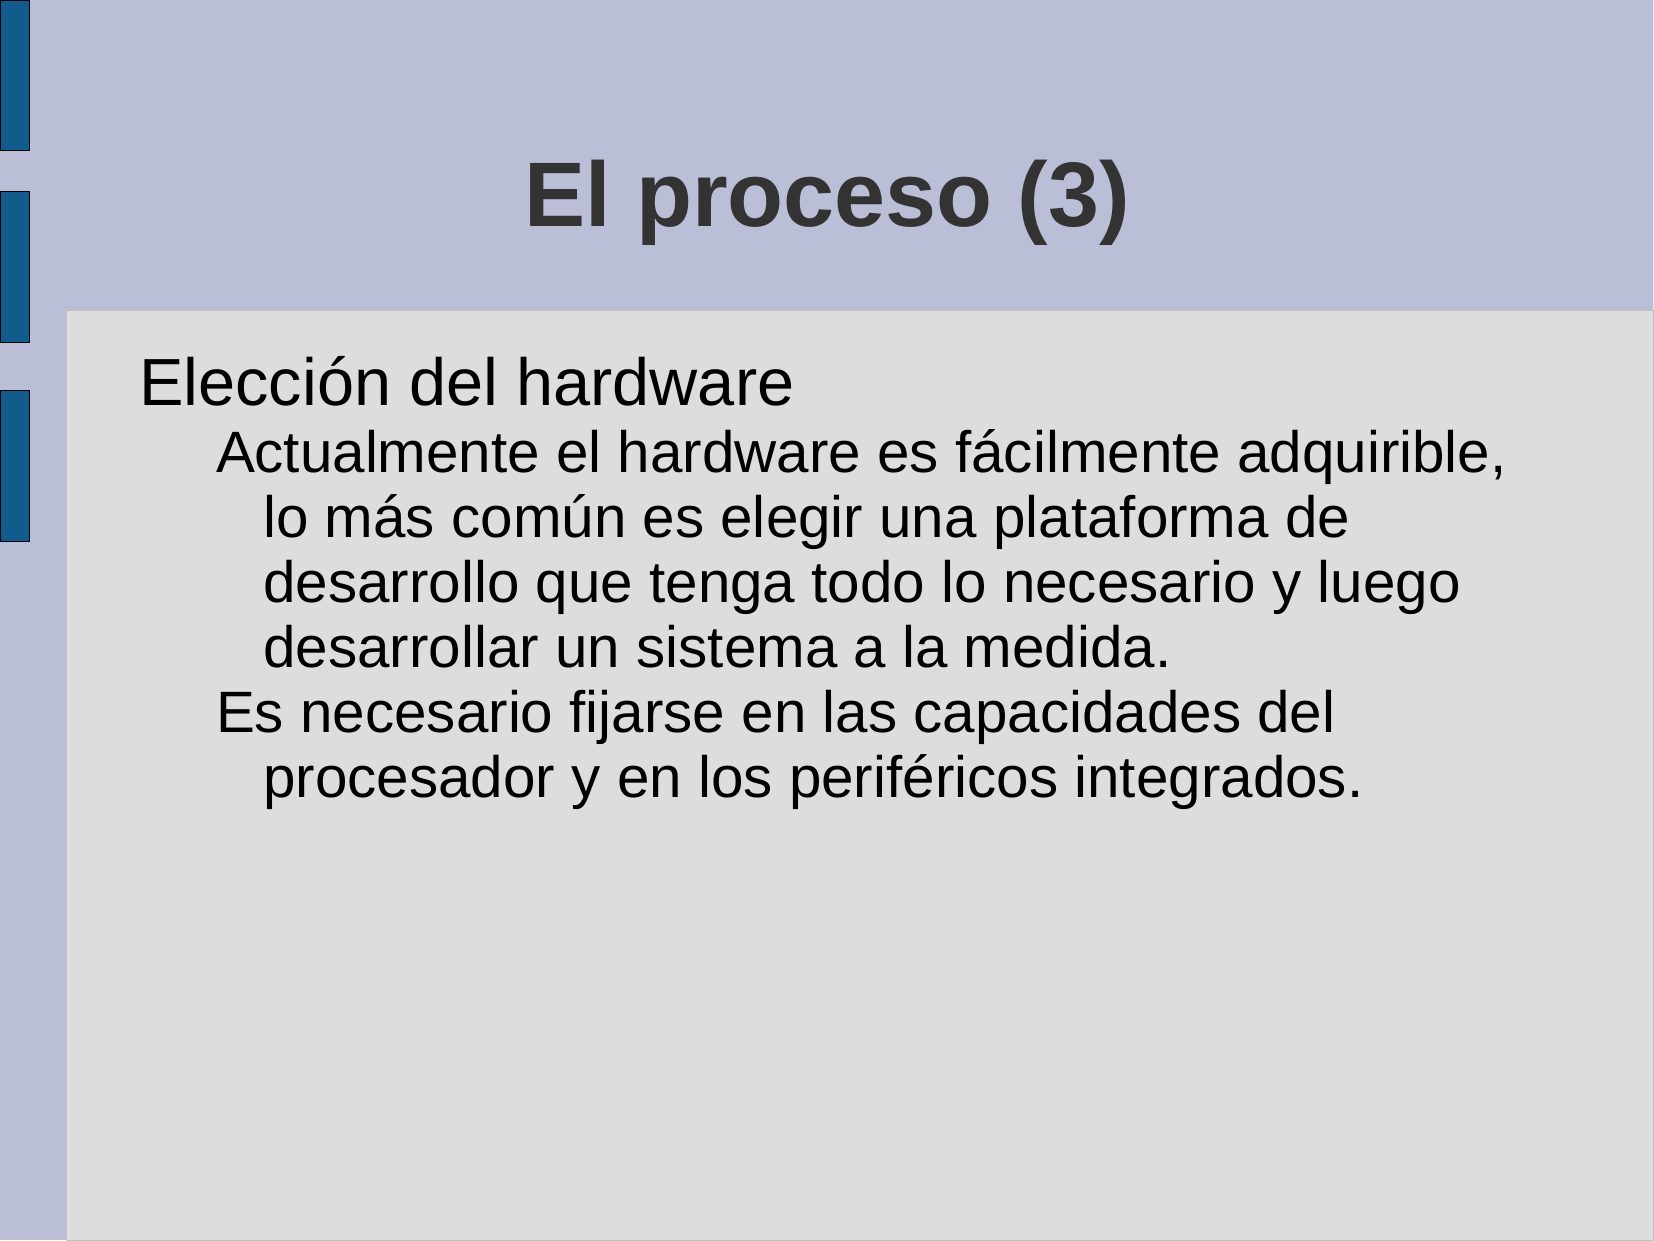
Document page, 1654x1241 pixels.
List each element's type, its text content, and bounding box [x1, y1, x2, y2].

list Elección del hardware Actualmente el hardware es fácilmente adquirible, lo más común es elegir una plataforma de desarrollo que tenga todo lo necesario y luego desarrollar un sistema a la medida. Es necesario fijarse en las capacidades del procesador y en los periféricos integrados. [121, 344, 1534, 1127]
title El proceso (3) [121, 91, 1534, 299]
